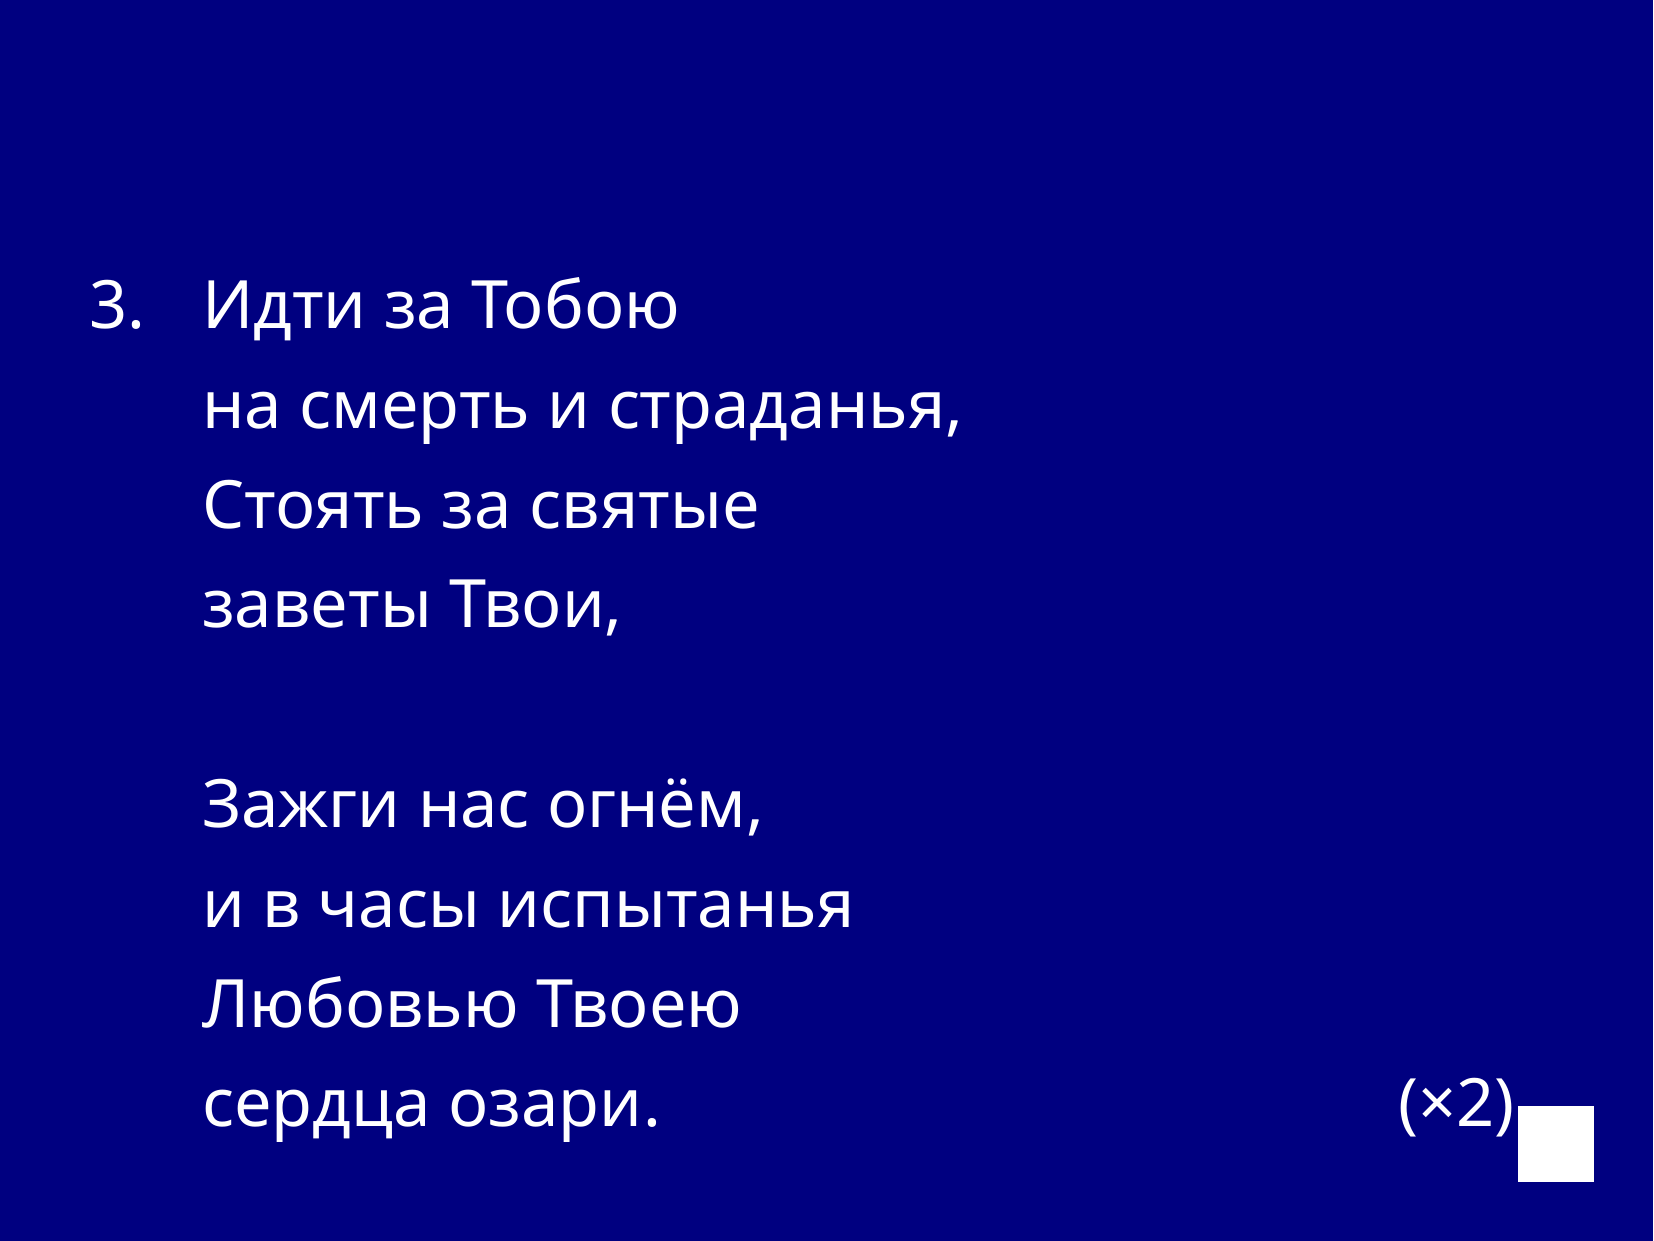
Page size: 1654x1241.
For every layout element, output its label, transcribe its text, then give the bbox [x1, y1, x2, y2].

text_box 3. Идти за Тобою на смерть и страданья, Стоять за святые заветы Твои, Зажги нас огнём, и в часы испытанья Любовью Твоею сердца озари. (×2) [75, 150, 1576, 1163]
text_box [1518, 1106, 1594, 1182]
